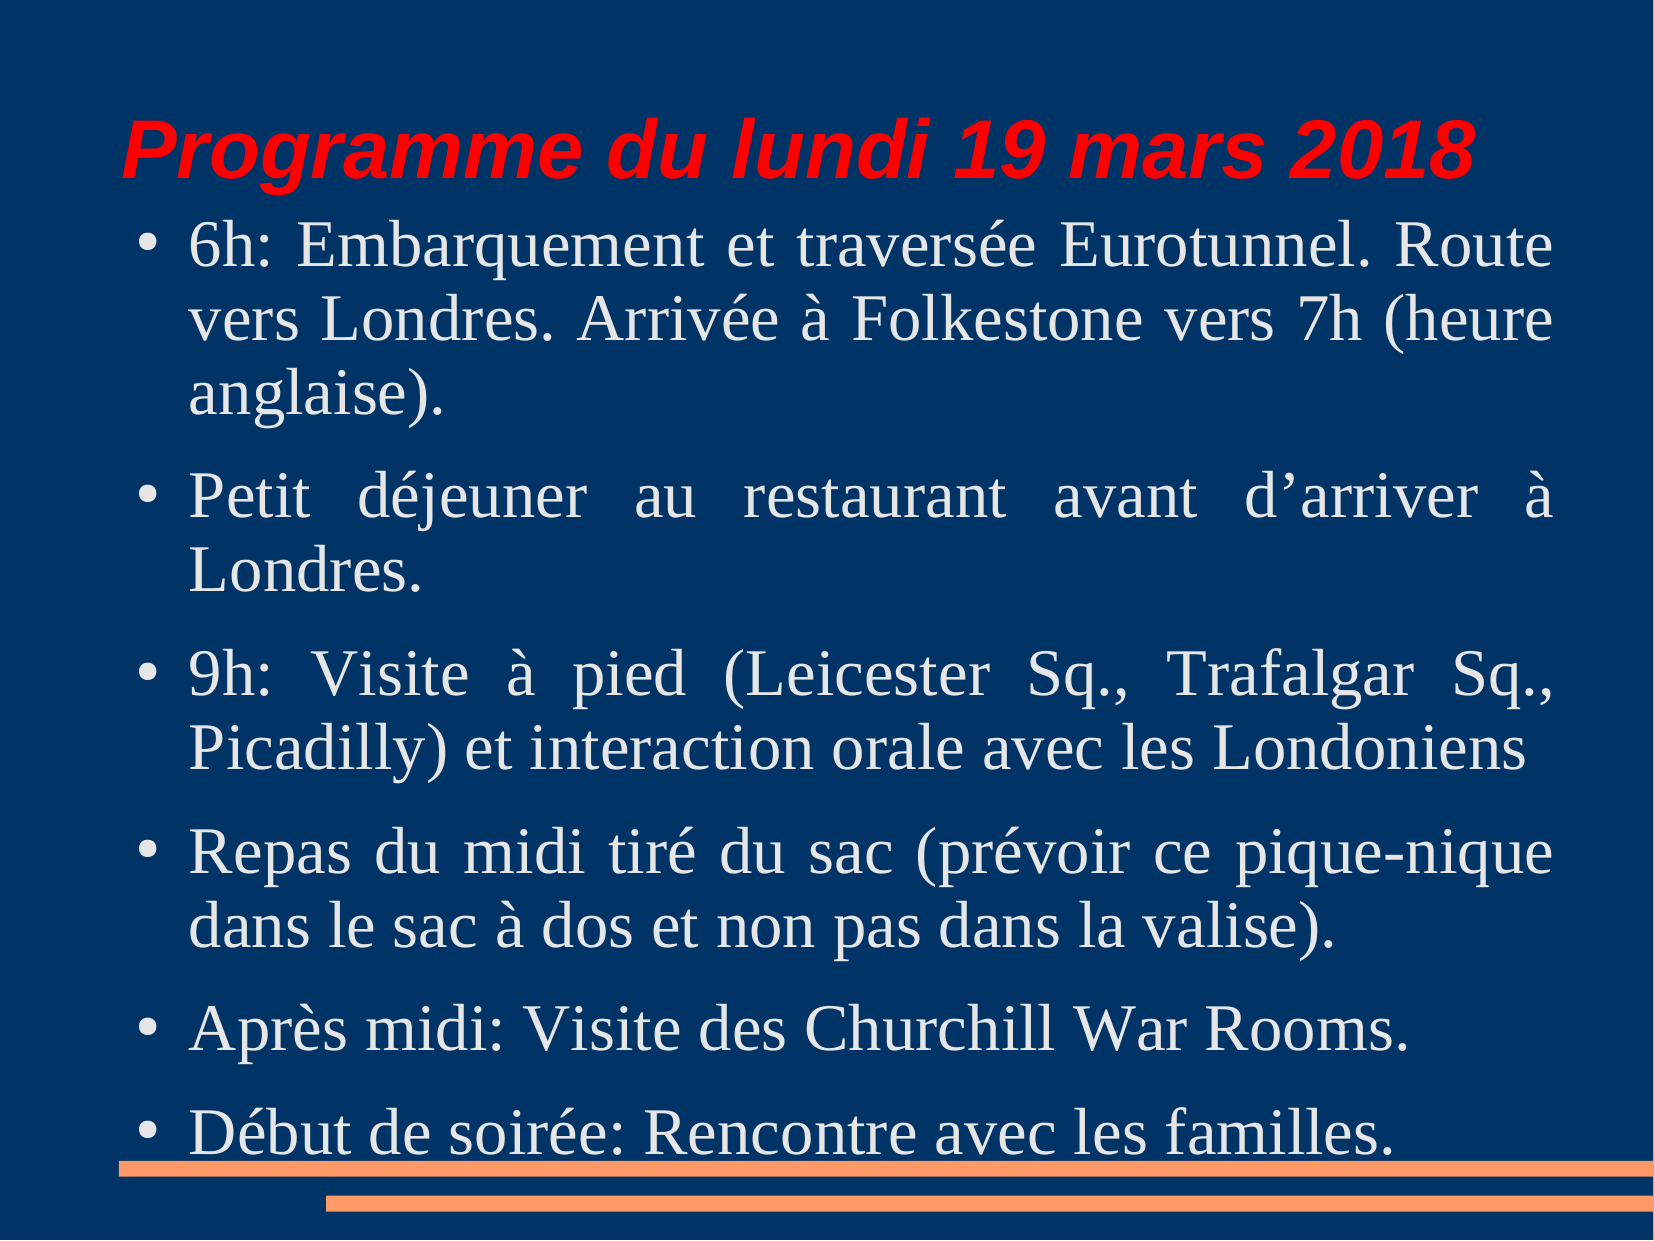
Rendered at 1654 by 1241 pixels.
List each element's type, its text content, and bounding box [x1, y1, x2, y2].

list 6h: Embarquement et traversée Eurotunnel. Route vers Londres. Arrivée à Folkestone vers 7h (heure anglaise). Petit déjeuner au restaurant avant d’arriver à Londres. 9h: Visite à pied (Leicester Sq., Trafalgar Sq., Picadilly) et interaction orale avec les Londoniens Repas du midi tiré du sac (prévoir ce pique-nique dans le sac à dos et non pas dans la valise). Après midi: Visite des Churchill War Rooms. Début de soirée: Rencontre avec les familles. [118, 206, 1558, 1169]
title Programme du lundi 19 mars 2018 [121, 46, 1534, 206]
